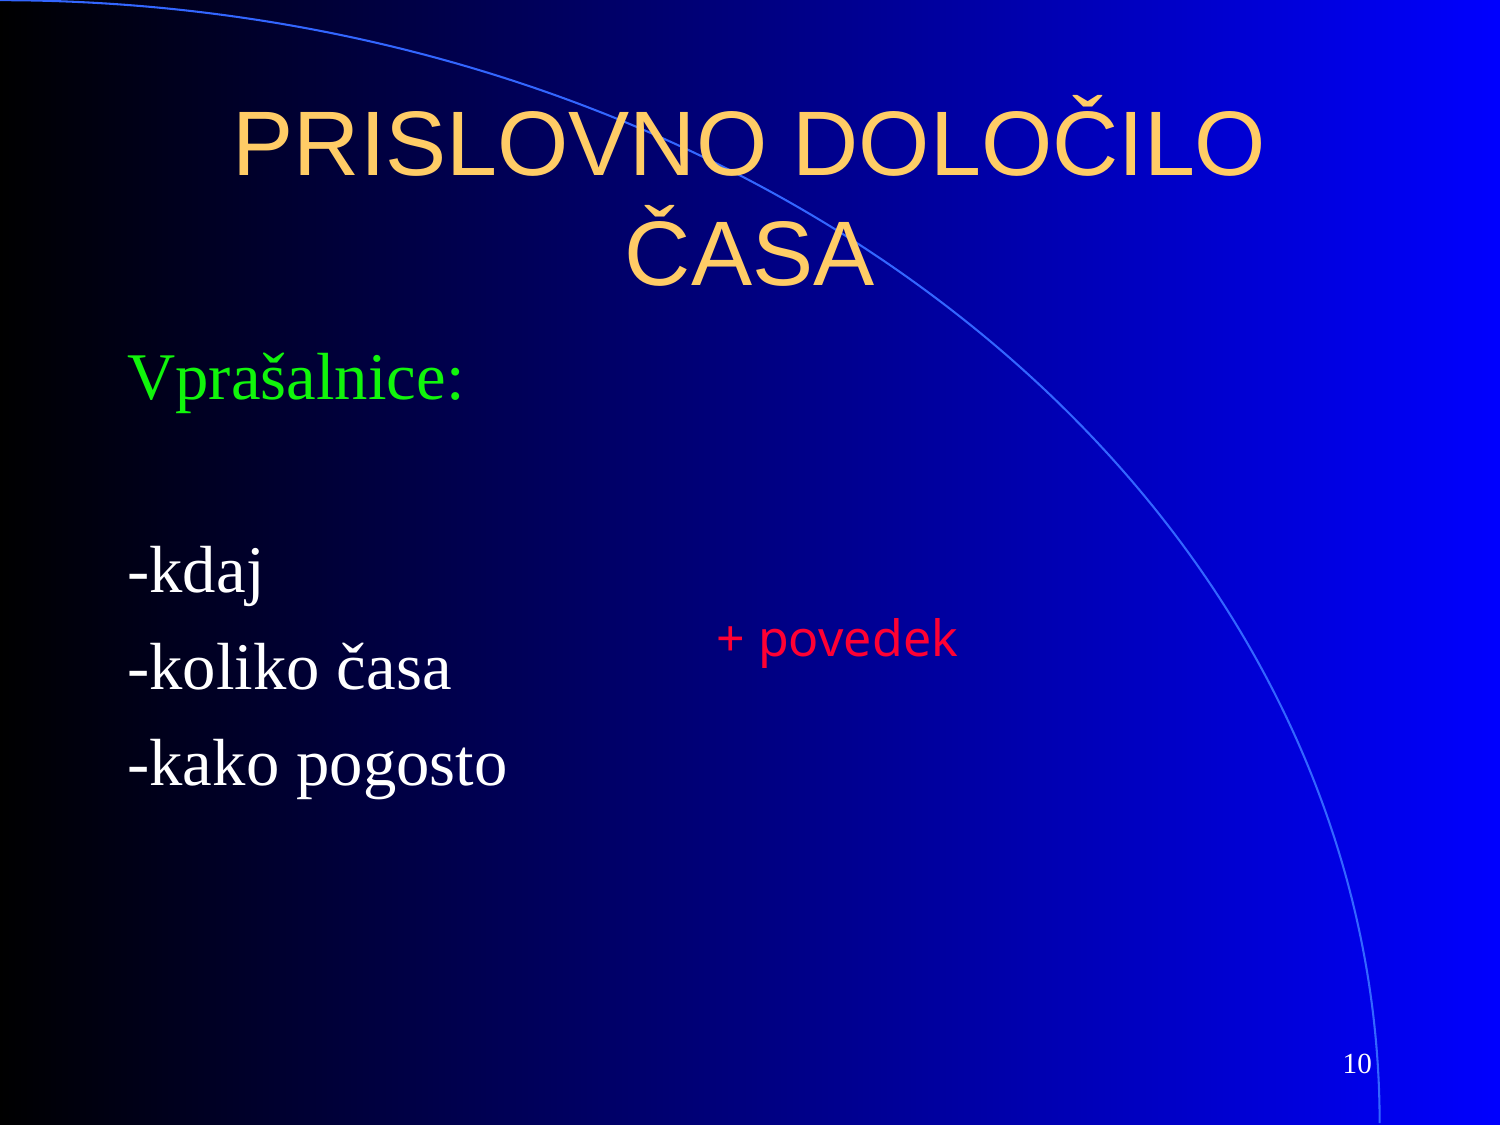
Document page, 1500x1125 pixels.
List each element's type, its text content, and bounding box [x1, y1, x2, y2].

text_box + povedek [574, 562, 1100, 716]
title PRISLOVNO DOLOČILO ČASA [112, 76, 1388, 312]
slide_number <number> [1074, 1024, 1388, 1100]
list Vprašalnice: -kdaj -koliko časa -kako pogosto [112, 324, 1388, 979]
